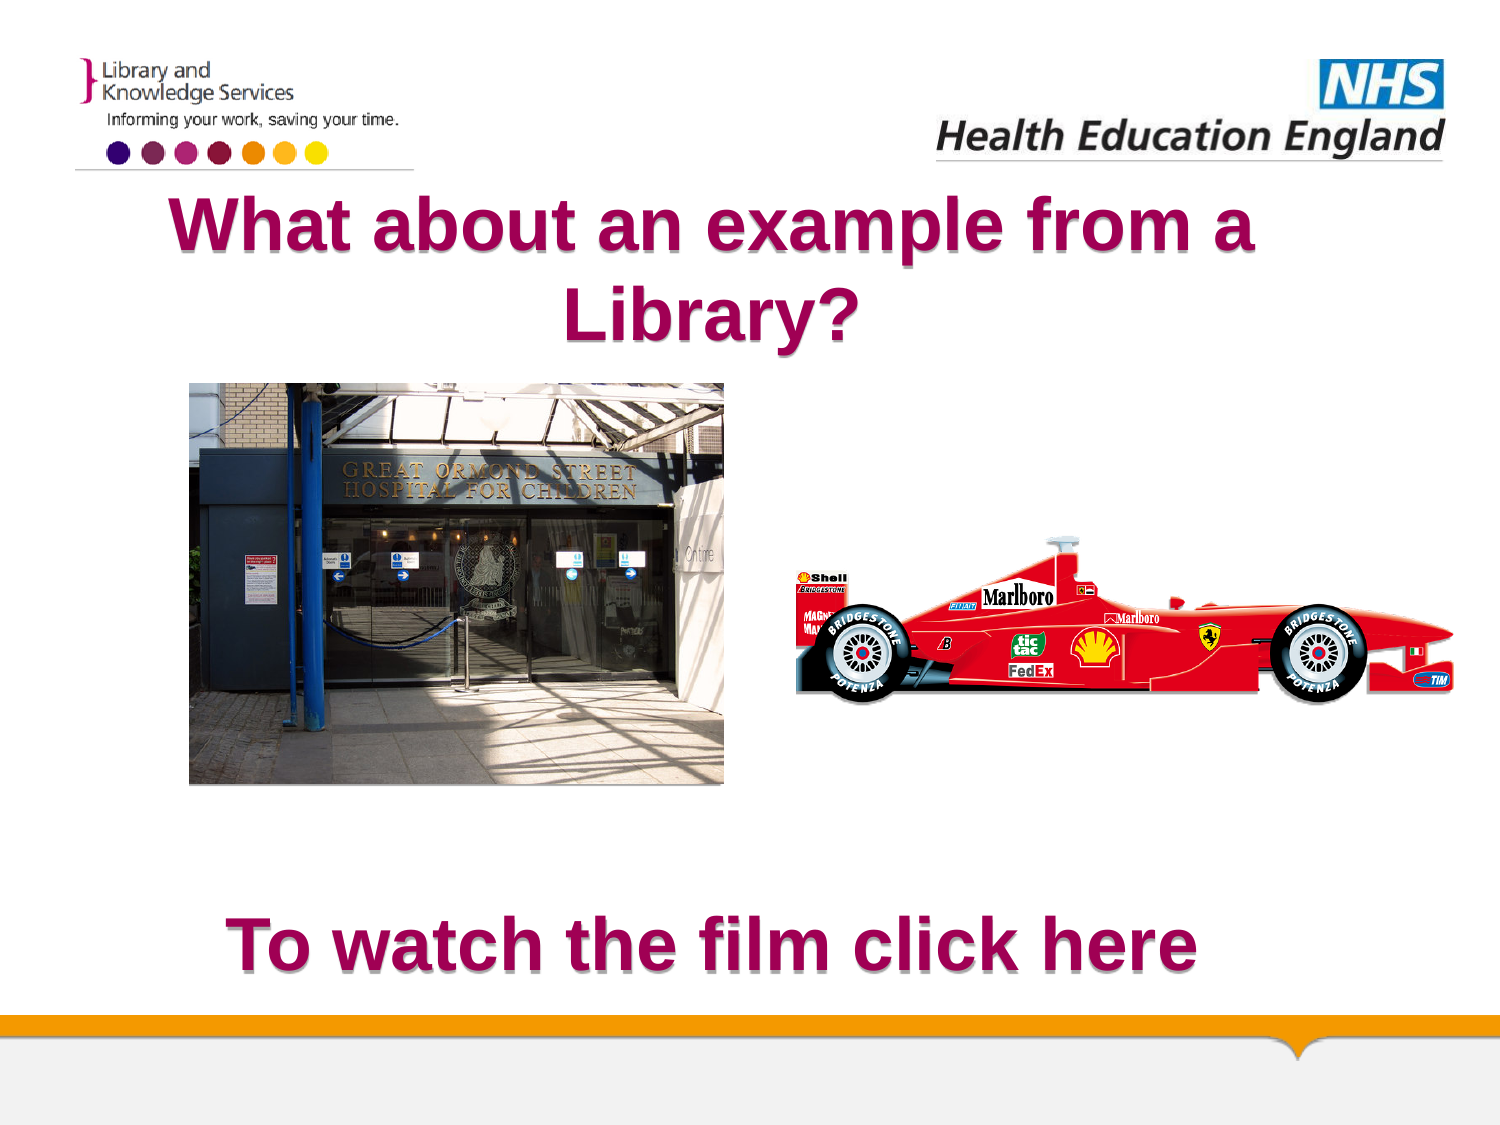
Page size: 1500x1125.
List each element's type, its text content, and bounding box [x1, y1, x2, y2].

picture [189, 383, 724, 784]
picture [796, 454, 1454, 784]
picture [75, 54, 416, 169]
title What about an example from a Library? To watch the film click here [75, 168, 1419, 280]
